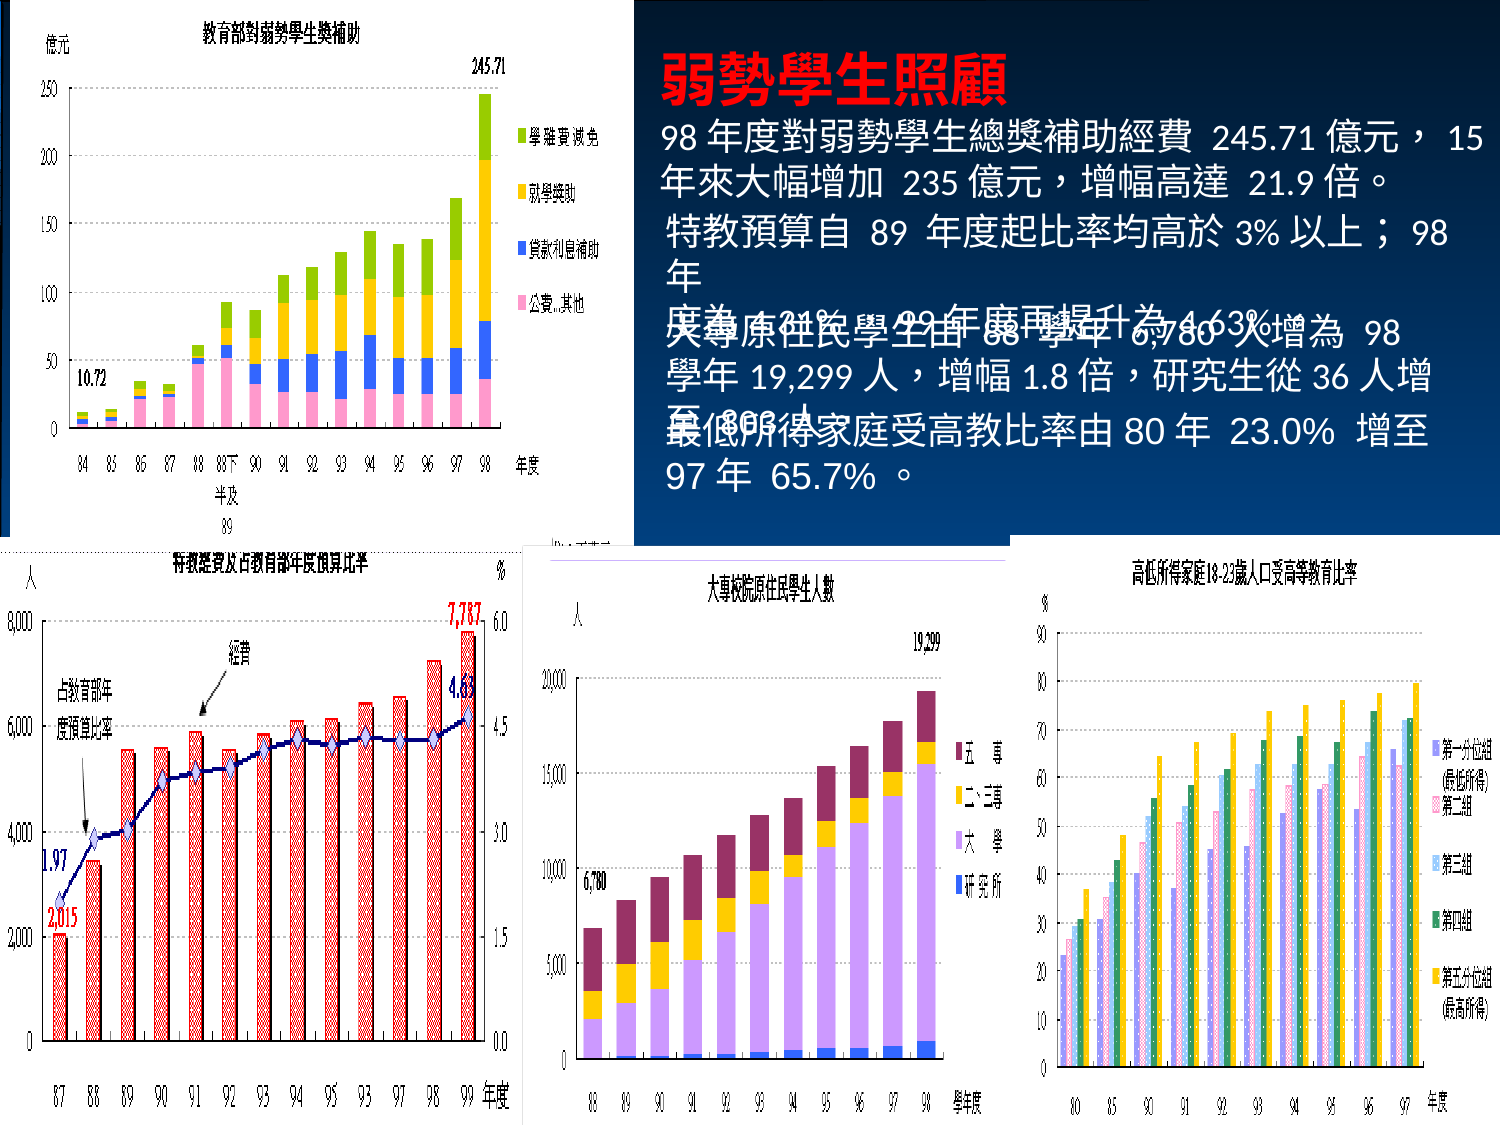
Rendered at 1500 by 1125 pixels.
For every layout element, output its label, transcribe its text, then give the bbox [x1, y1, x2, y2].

picture [0, 551, 522, 1125]
picture [24, 0, 620, 545]
text_box 大專原住民學生由 88 學年 6,780 人增為 98 學年19,299人，增幅1.8倍，研究生從36人增至 803人。 [650, 300, 1463, 400]
picture [537, 560, 1010, 1125]
text_box 特教預算自 89 年度起比率均高於3%以上；98 年 度為4.31%，99年度再提升為4.63%。 [650, 200, 1500, 350]
picture [1025, 549, 1500, 1125]
text_box 最低所得家庭受高教比率由80年 23.0% 增至 97年 65.7%。 [650, 400, 1475, 505]
text_box 弱勢學生照顧 98年度對弱勢學生總獎補助經費 245.71億元，15年來大幅增加 235億元，增幅高達 21.9倍。 [645, 35, 1500, 210]
